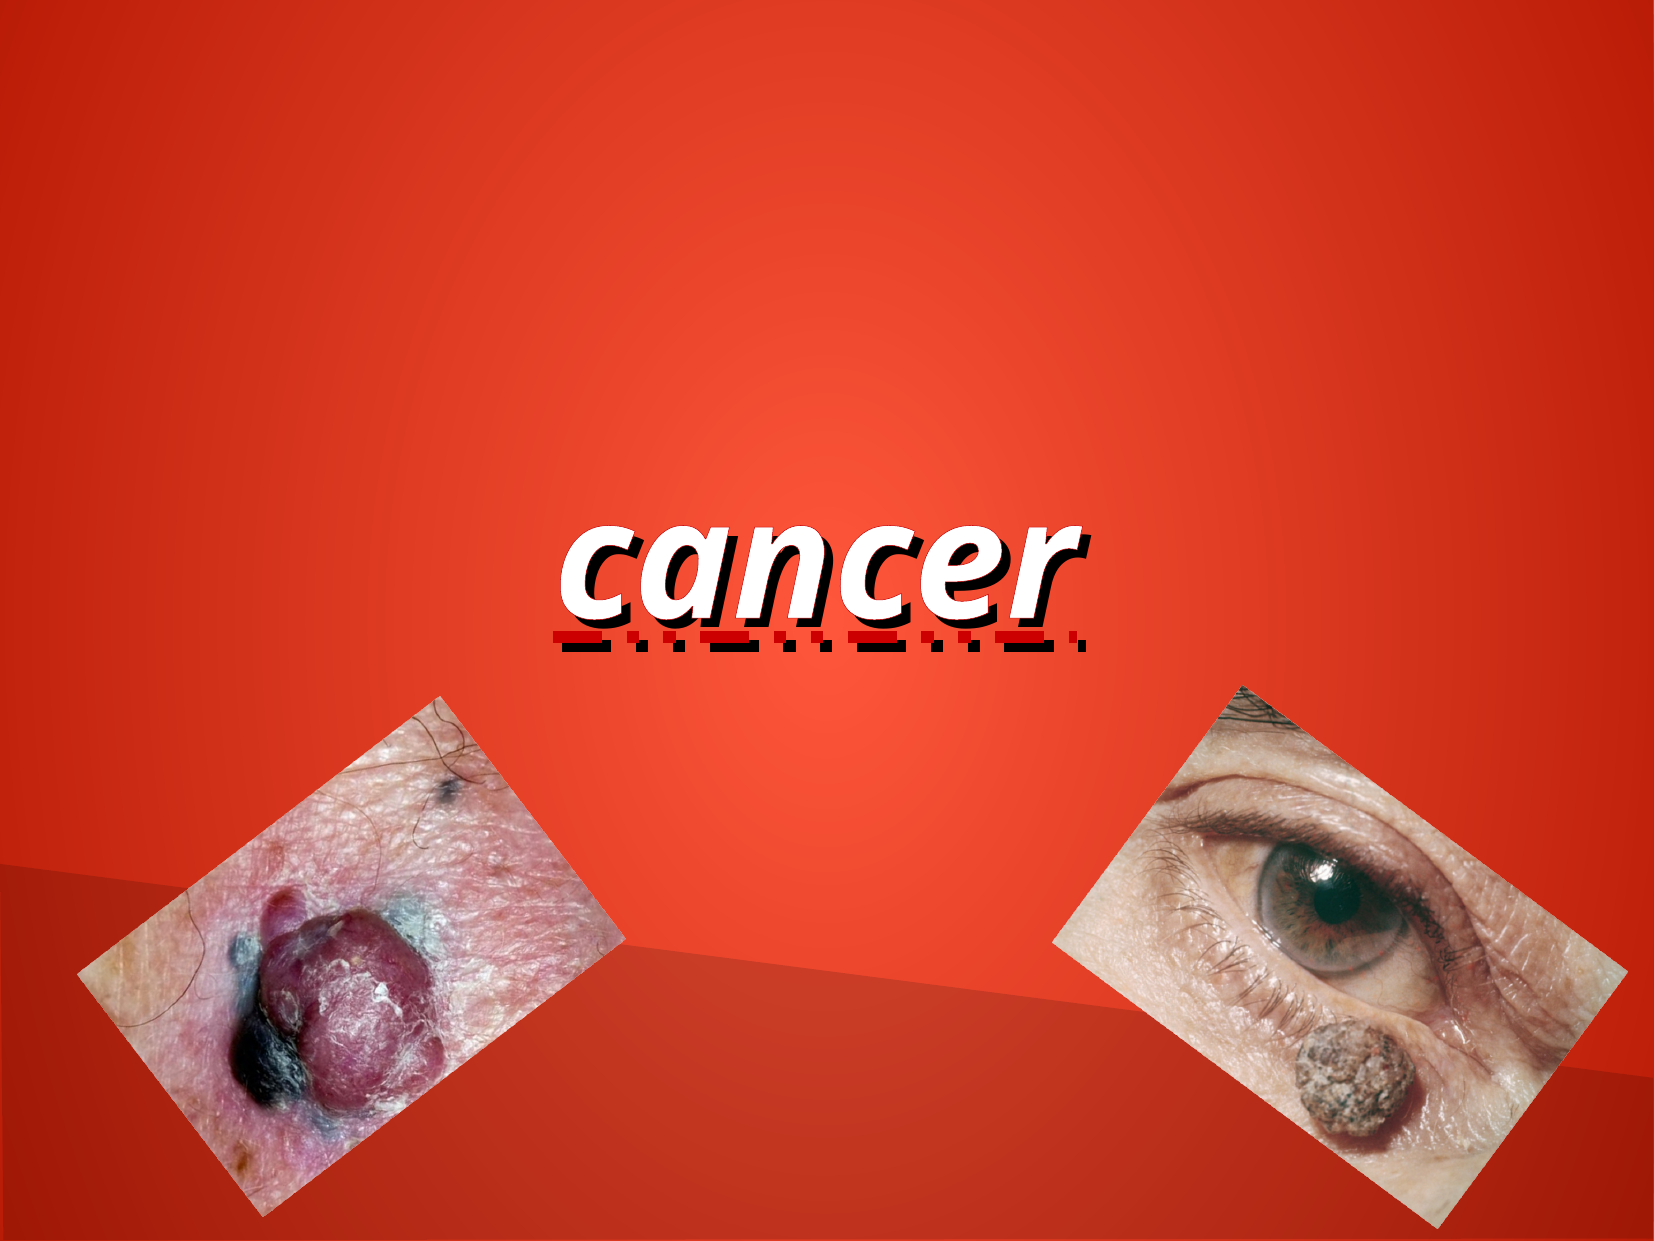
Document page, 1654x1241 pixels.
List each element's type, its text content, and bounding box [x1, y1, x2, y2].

picture [1051, 684, 1628, 1229]
title cancer [70, 410, 1560, 697]
picture [76, 695, 626, 1217]
